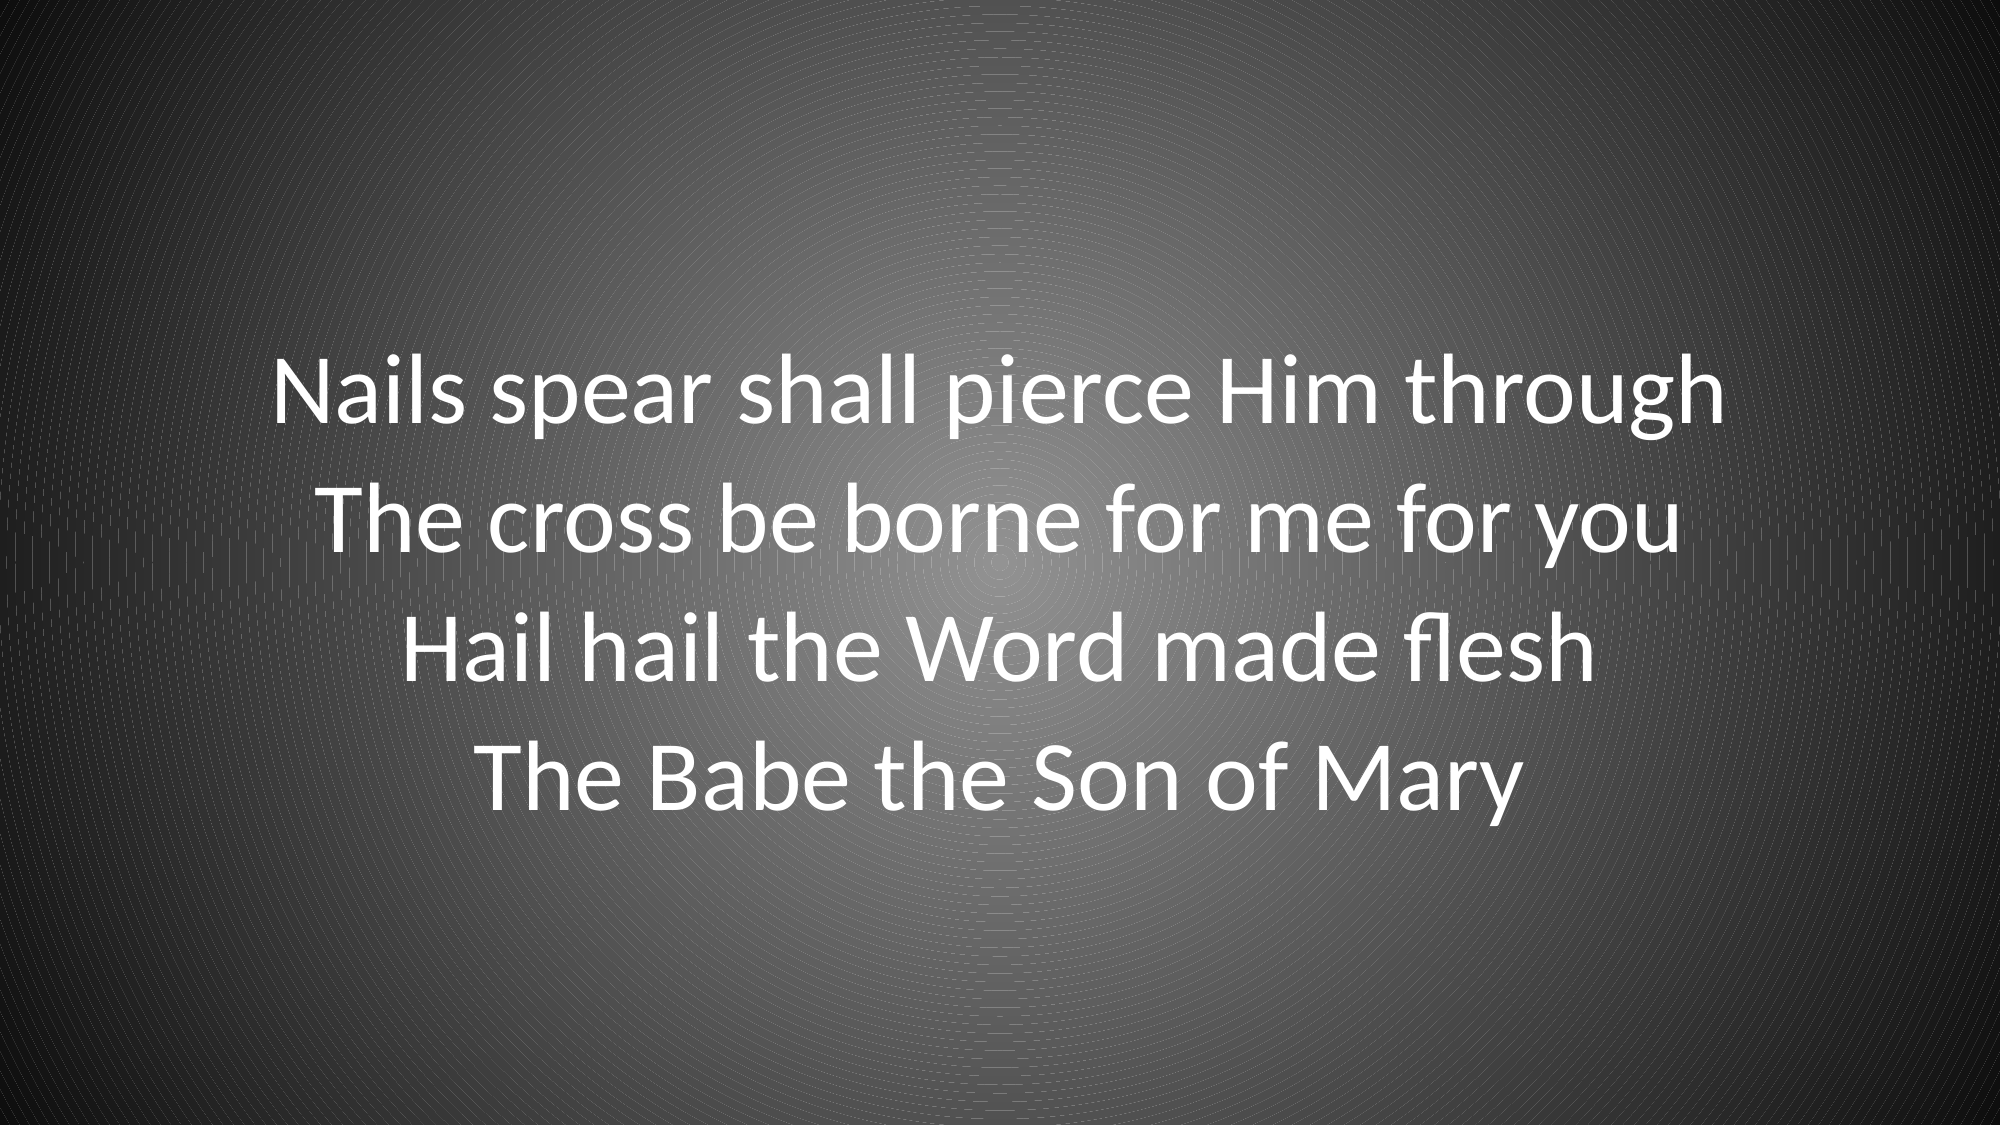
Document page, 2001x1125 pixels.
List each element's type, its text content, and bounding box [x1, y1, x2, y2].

text_box Nails spear shall pierce Him through The cross be borne for me for you Hail hail the Word made flesh The Babe the Son of Mary [0, 337, 2000, 1125]
